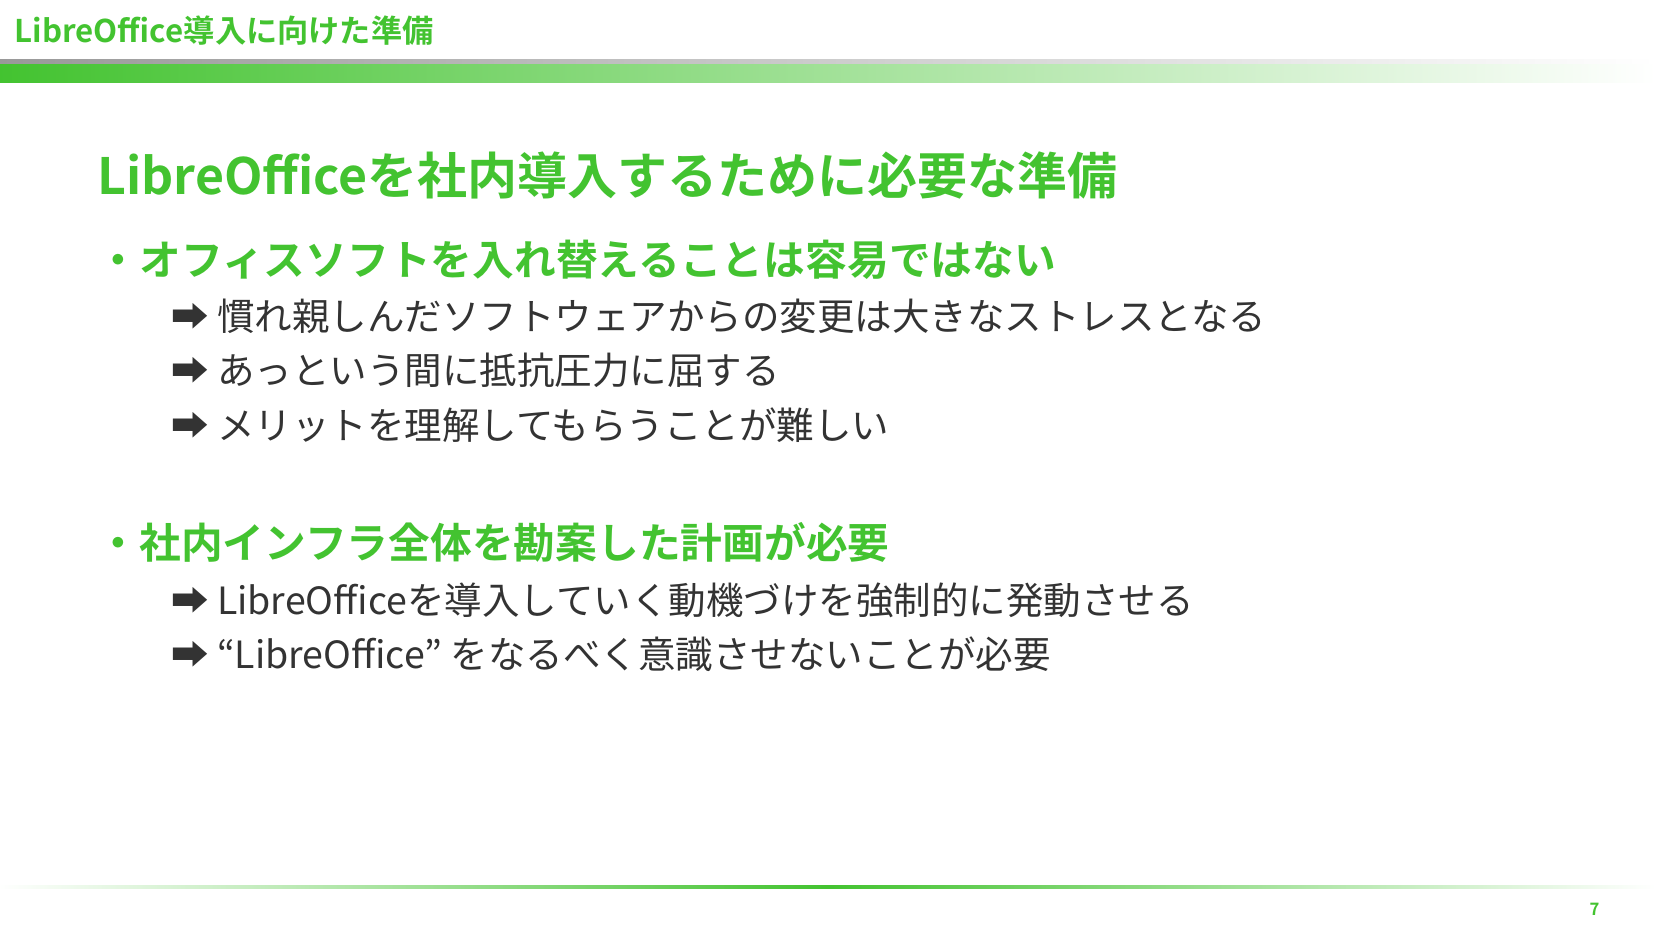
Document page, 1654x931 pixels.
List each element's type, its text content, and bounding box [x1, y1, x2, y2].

text_box LibreOffice導入に向けた準備 [0, 0, 1376, 59]
text_box [0, 59, 1654, 83]
text_box LibreOfficeを社内導入するために必要な準備 ・オフィスソフトを入れ替えることは容易ではない ➡ 慣れ親しんだソフトウェアからの変更は大きなストレスとなる ➡ あっという間に抵抗圧力に屈する ➡ メリットを理解してもらうことが難しい ・社内インフラ全体を勘案した計画が必要 ➡ LibreOfficeを導入していく動機づけを強制的に発動させる ➡ “LibreOffice” をなるべく意識させないことが必要 [82, 129, 1565, 839]
text_box [0, 885, 1654, 889]
text_box <番号> [1535, 888, 1654, 928]
